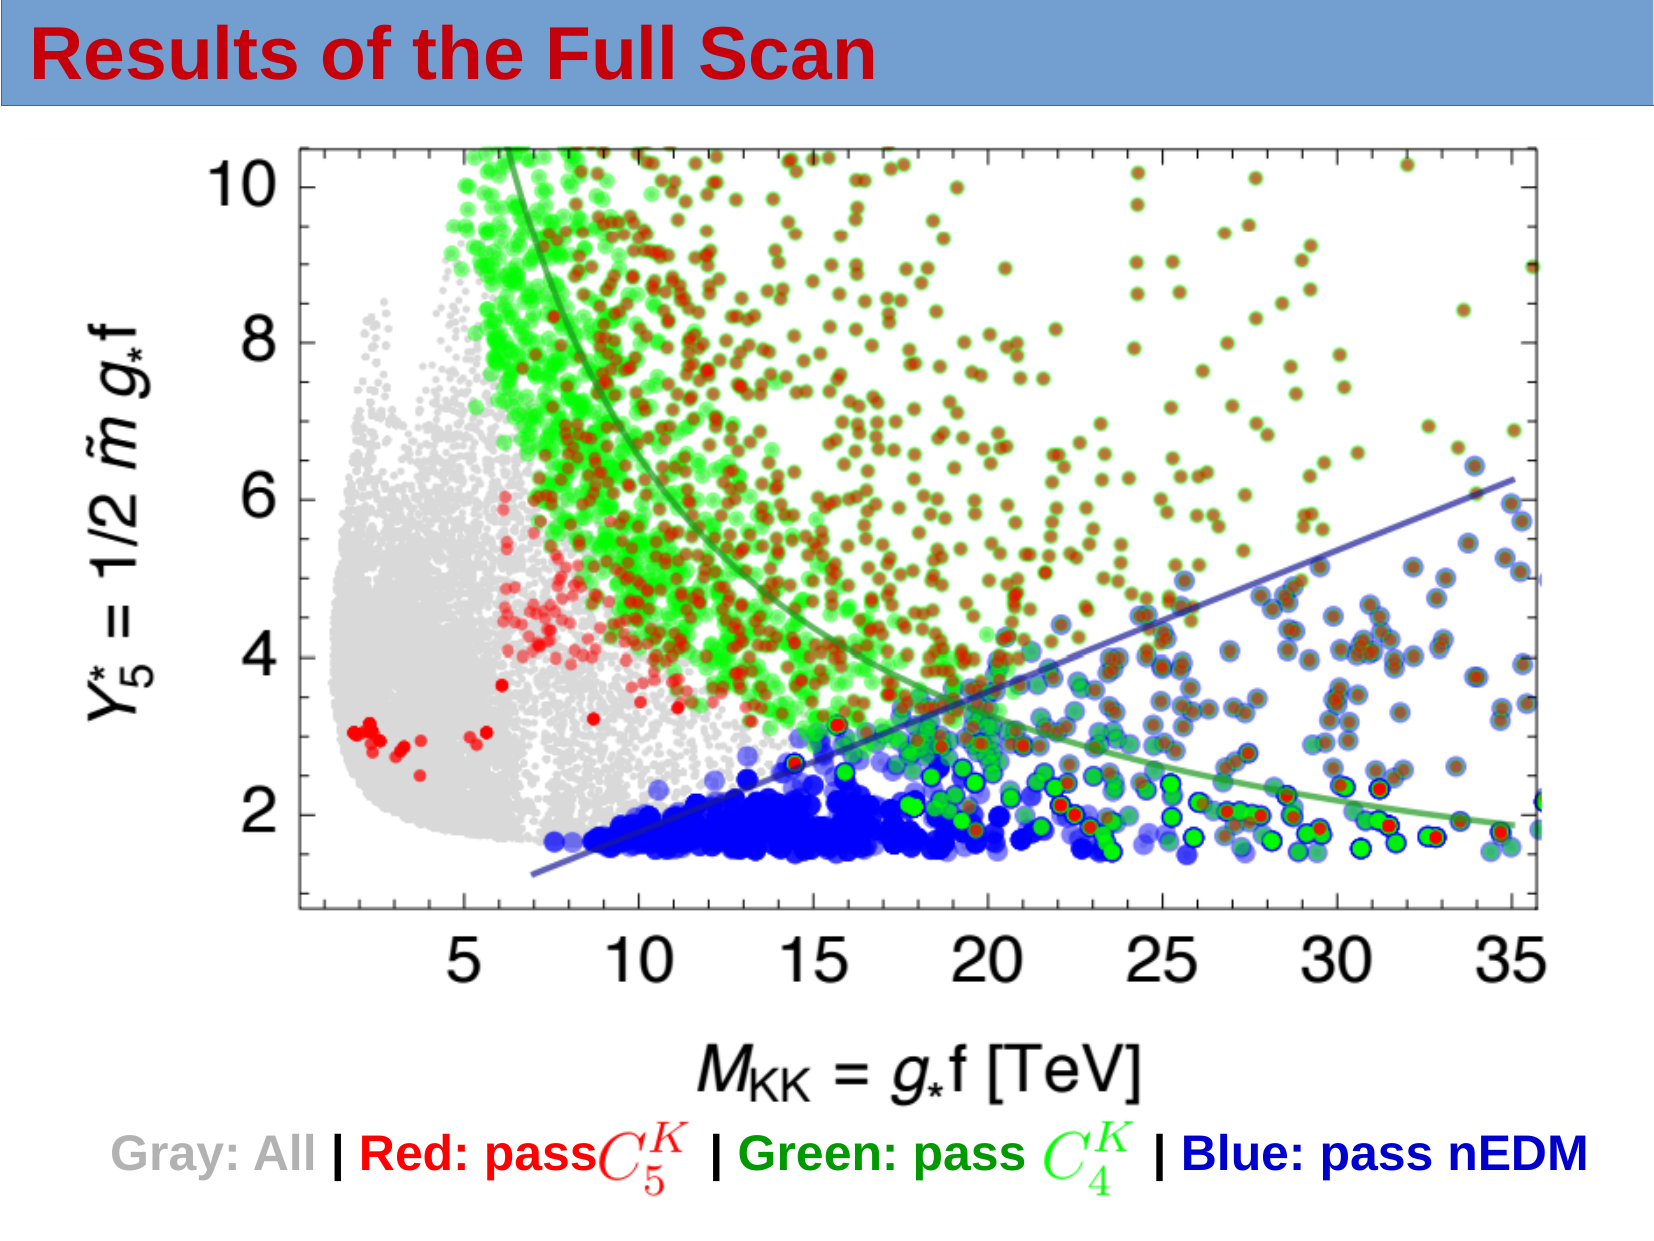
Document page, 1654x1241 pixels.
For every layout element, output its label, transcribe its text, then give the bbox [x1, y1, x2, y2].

title Results of the Full Scan [0, 0, 1291, 118]
list Gray: All | Red: pass | Green: pass | Blue: pass nEDM [15, 1125, 1642, 1216]
picture [18, 138, 1600, 1201]
text_box [1291, 0, 1654, 106]
